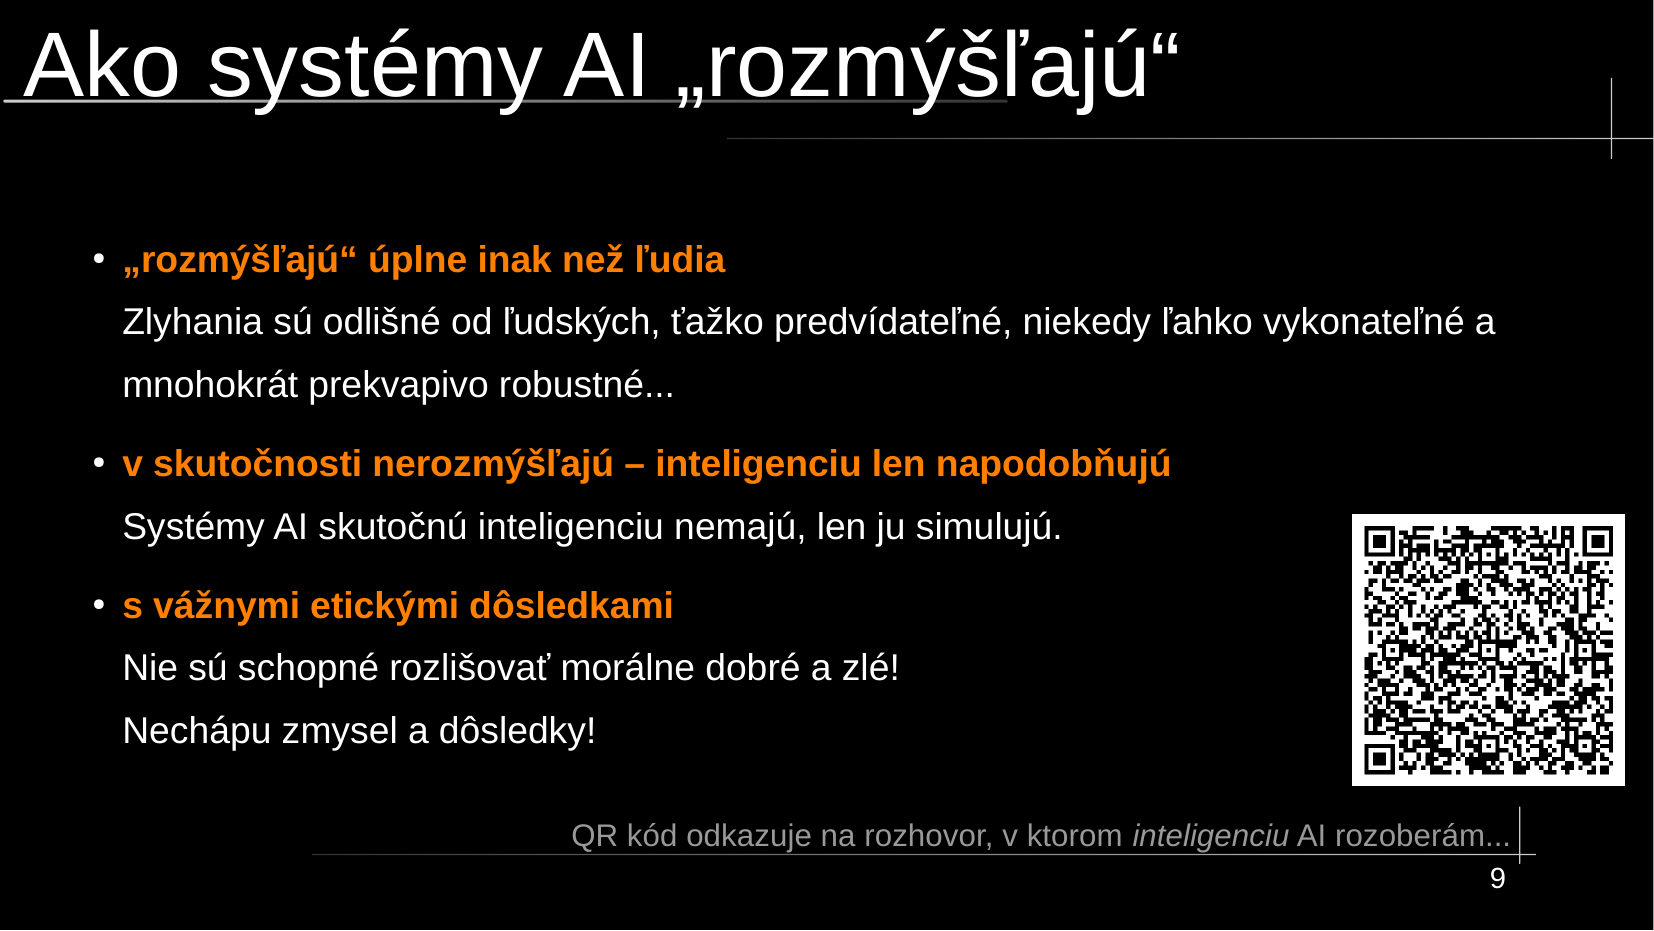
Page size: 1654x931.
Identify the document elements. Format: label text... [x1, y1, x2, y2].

title Ako systémy AI „rozmýšľajú“ [23, 11, 1589, 119]
list „rozmýšľajú“ úplne inak než ľudia Zlyhania sú odlišné od ľudských, ťažko predvídateľné, niekedy ľahko vykonateľné a mnohokrát prekvapivo robustné... v skutočnosti nerozmýšľajú – inteligenciu len napodobňujú Systémy AI skutočnú inteligenciu nemajú, len ju simulujú. s vážnymi etickými dôsledkami Nie sú schopné rozlišovať morálne dobré a zlé! Nechápu zmysel a dôsledky! [82, 217, 1571, 758]
picture [1352, 514, 1625, 786]
title QR kód odkazuje na rozhovor, v ktorom inteligenciu AI rozoberám... [295, 803, 1512, 869]
